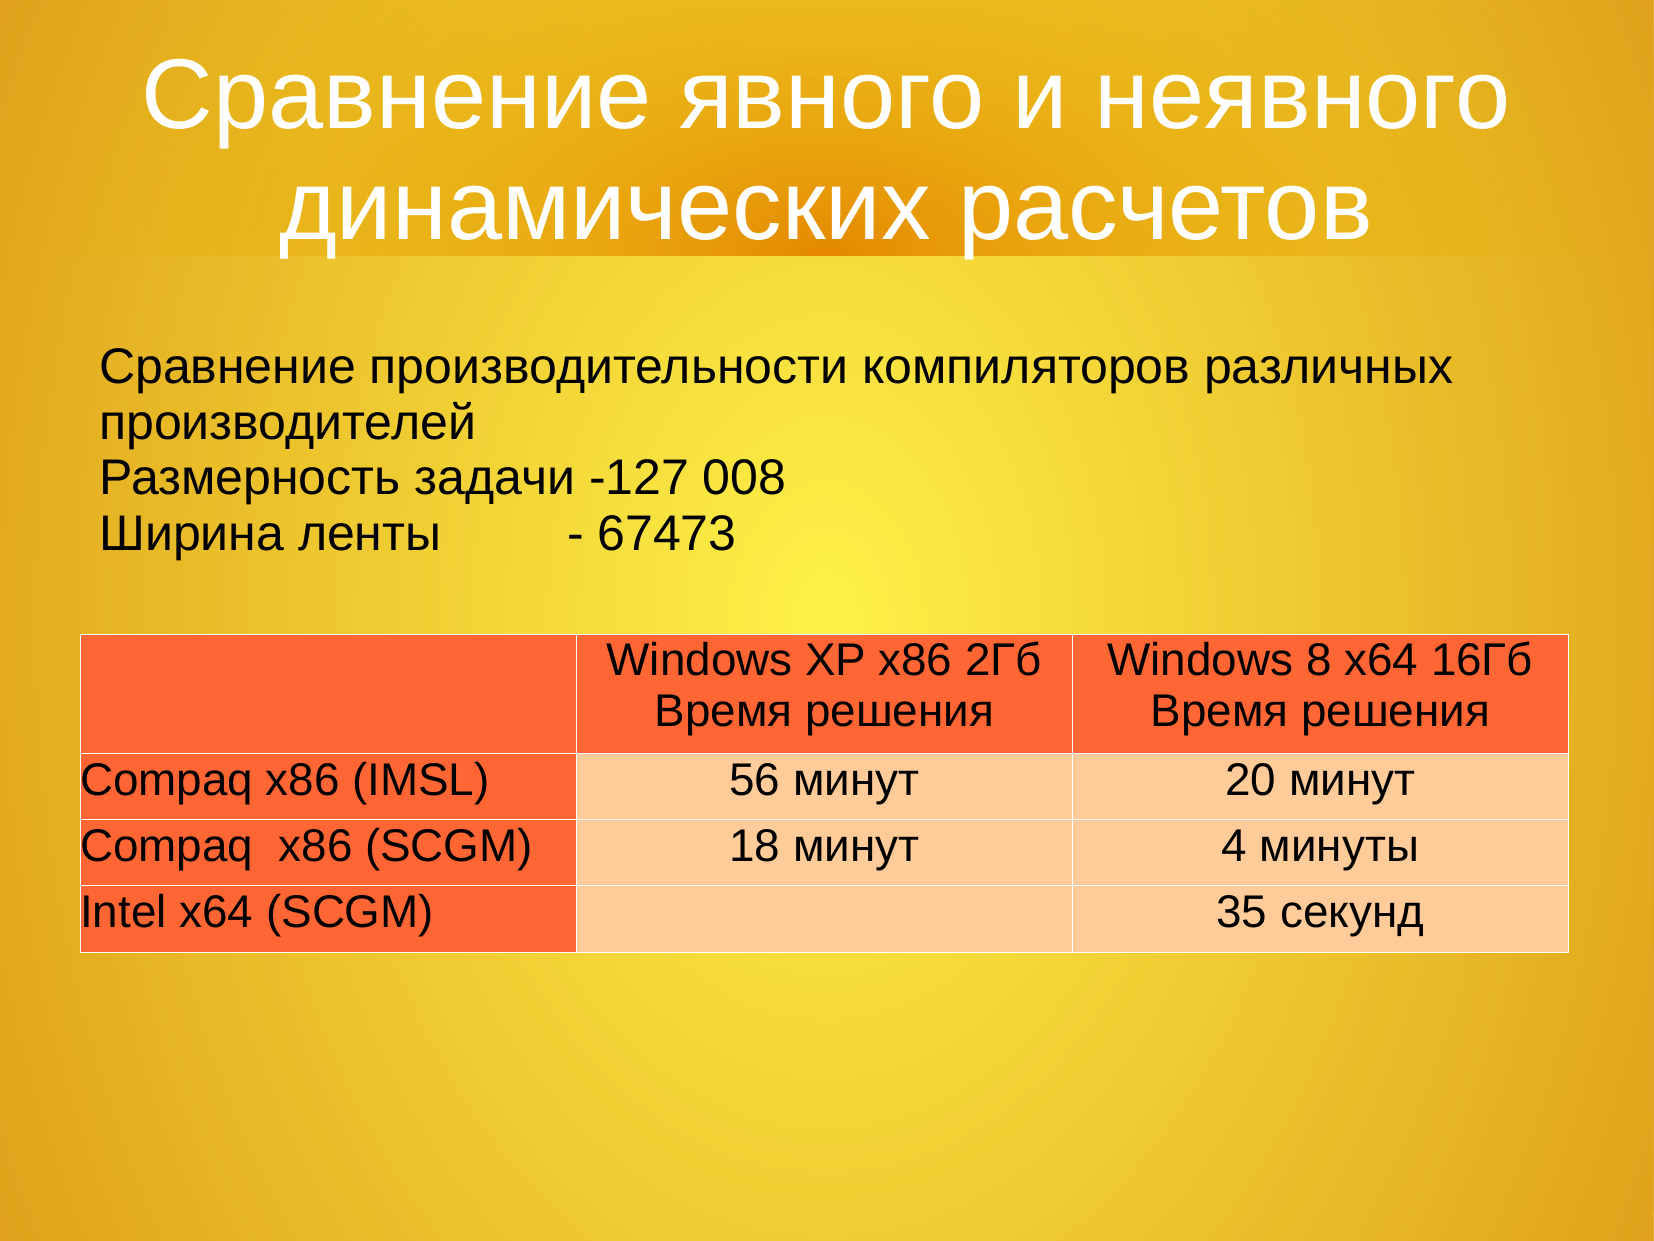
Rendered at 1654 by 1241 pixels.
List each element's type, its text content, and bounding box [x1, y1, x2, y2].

table_cell 4 минуты [1073, 820, 1568, 885]
table_cell Intel x64 (SCGM) [81, 886, 576, 952]
table_cell 18 минут [577, 820, 1072, 885]
table_header Windows 8 x64 16Гб Время решения [1073, 635, 1568, 753]
table_cell [577, 886, 1072, 952]
table_cell 35 секунд [1073, 886, 1568, 952]
title Сравнение явного и неявного динамических расчетов [82, 38, 1571, 261]
text_box Сравнение производительности компиляторов различных производителей Размерность задачи -127 008 Ширина ленты - 67473 [84, 330, 1573, 569]
table_header Windows XP x86 2Гб Время решения [577, 635, 1072, 753]
table_cell 20 минут [1073, 754, 1568, 819]
table_cell Compaq x86 (IMSL) [81, 754, 576, 819]
table_cell Compaq x86 (SCGM) [81, 820, 576, 885]
table_header [81, 635, 576, 753]
table_cell 56 минут [577, 754, 1072, 819]
